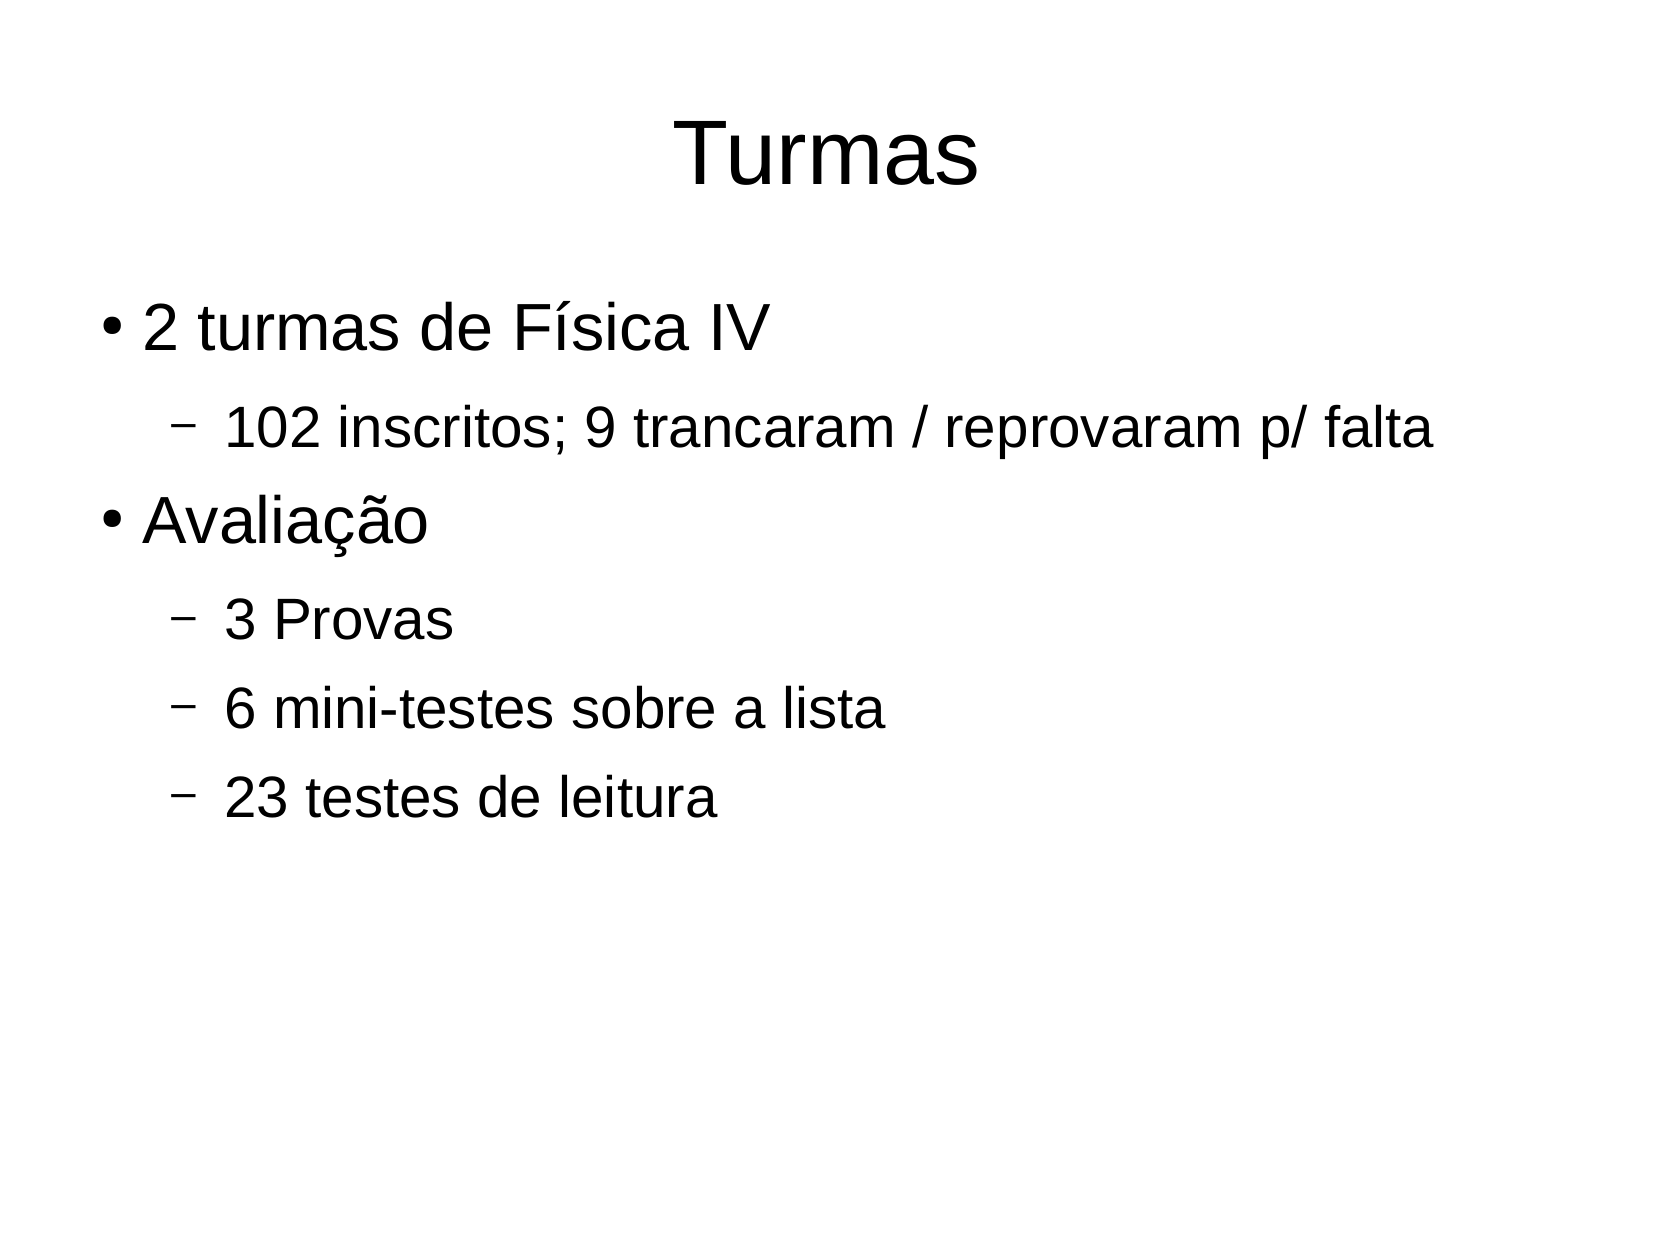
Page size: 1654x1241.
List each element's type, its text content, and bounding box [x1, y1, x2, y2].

list 2 turmas de Física IV 102 inscritos; 9 trancaram / reprovaram p/ falta Avaliação 3 Provas 6 mini-testes sobre a lista 23 testes de leitura [82, 290, 1571, 1109]
title Turmas [82, 49, 1571, 257]
